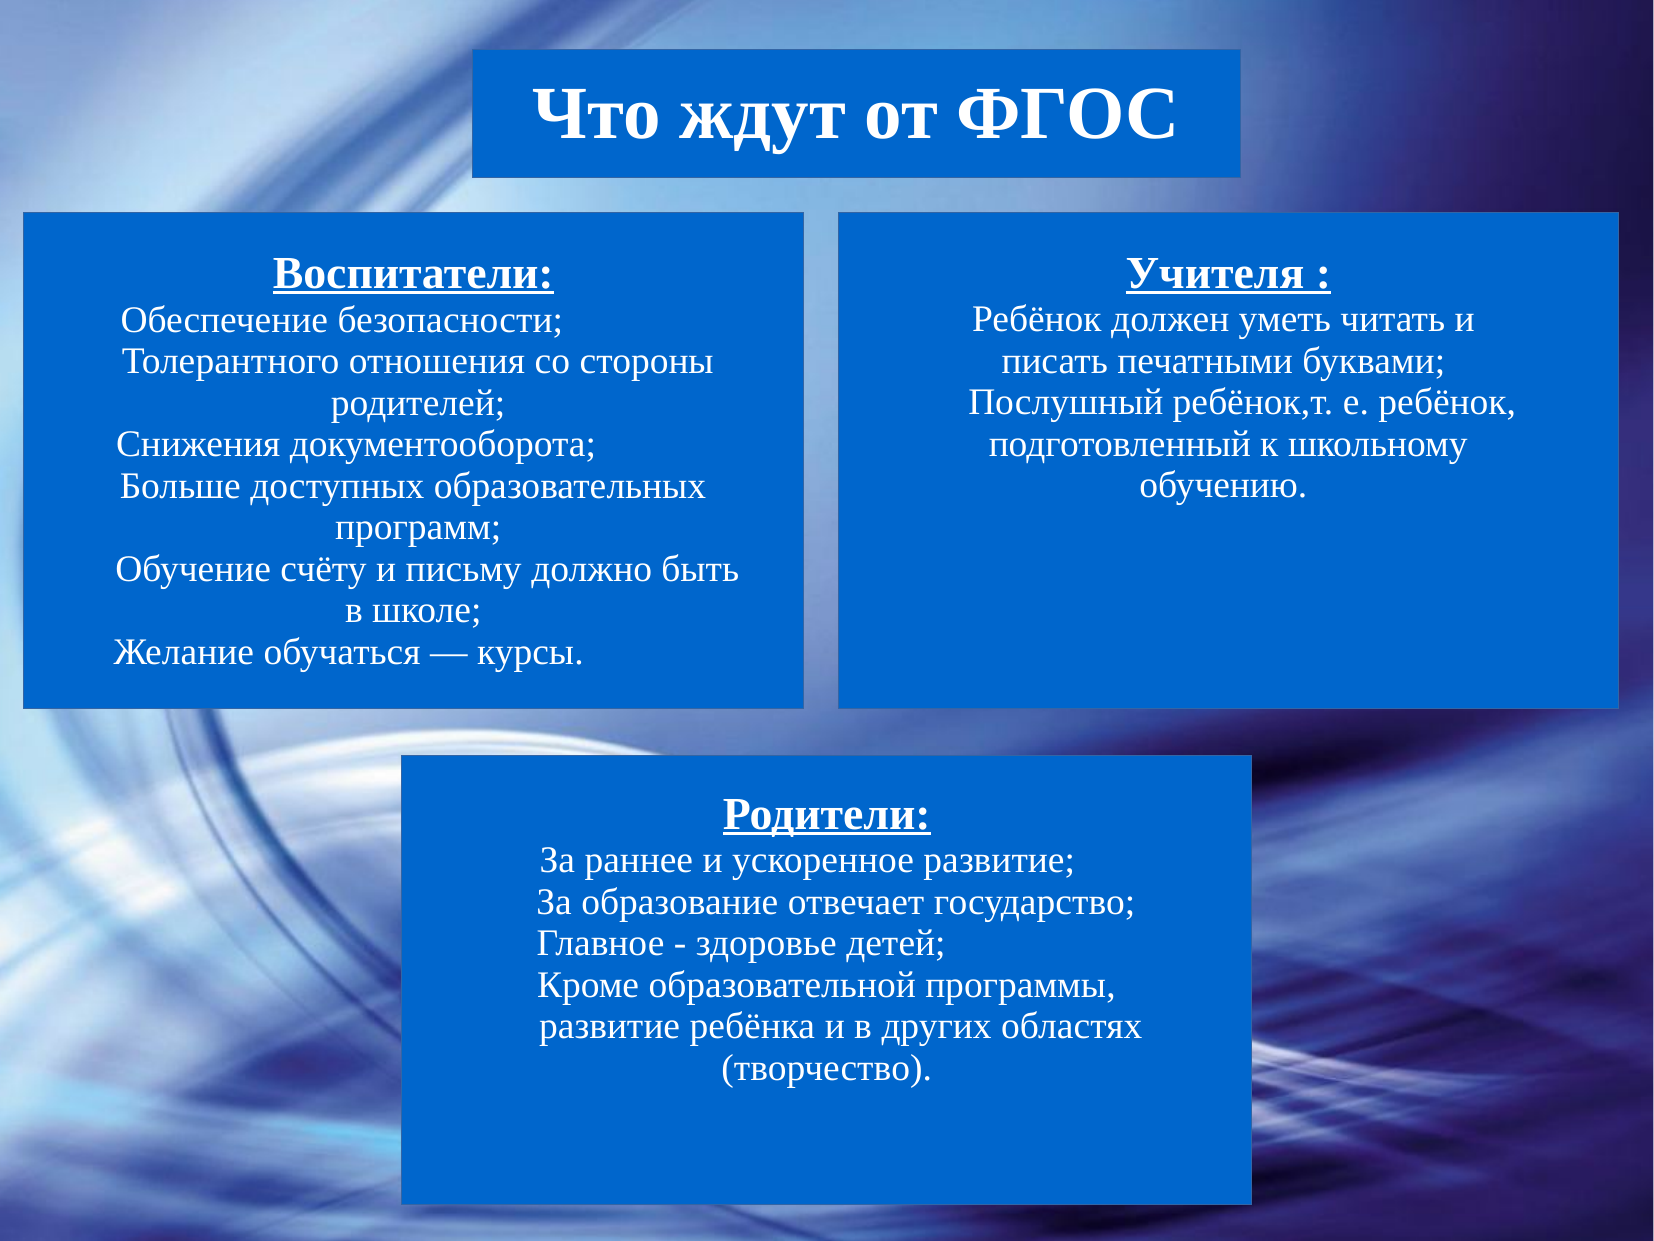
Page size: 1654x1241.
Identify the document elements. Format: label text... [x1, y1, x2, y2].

picture [0, 0, 1654, 1241]
text_box Родители: За раннее и ускоренное развитие; За образование отвечает государство; Главное - здоровье детей; Кроме образовательной программы, развитие ребёнка и в других областях (творчество). [401, 755, 1252, 1205]
text_box Воспитатели: Обеспечение безопасности; Толерантного отношения со стороны родителей; Снижения документооборота; Больше доступных образовательных программ; Обучение счёту и письму должно быть в школе; Желание обучаться — курсы. [23, 212, 804, 709]
text_box Что ждут от ФГОС [472, 49, 1241, 178]
text_box Учителя : Ребёнок должен уметь читать и писать печатными буквами; Послушный ребёнок,т. е. ребёнок, подготовленный к школьному обучению. [838, 212, 1619, 709]
